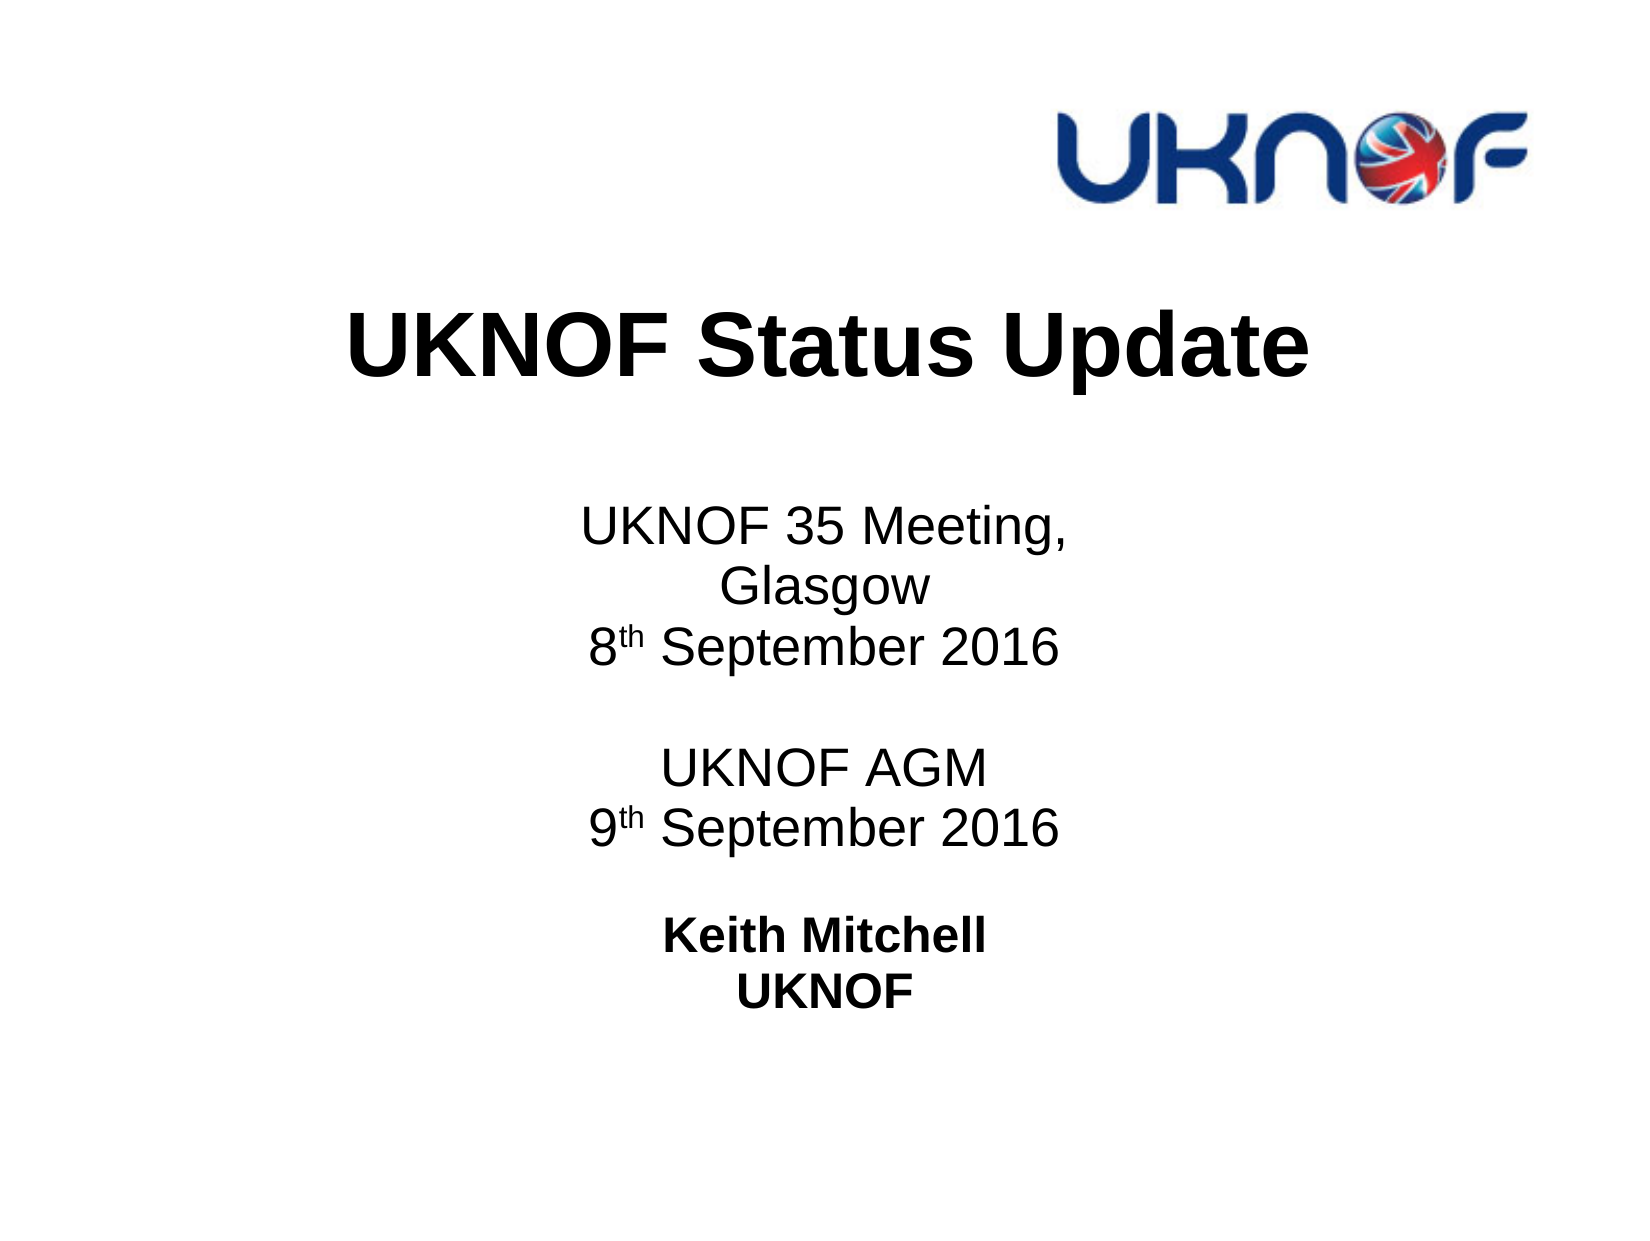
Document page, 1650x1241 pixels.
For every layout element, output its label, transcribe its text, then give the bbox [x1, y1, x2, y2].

text_box Keith Mitchell UKNOF [618, 899, 1032, 1027]
text_box UKNOF 35 Meeting, Glasgow 8th September 2016 UKNOF AGM 9th September 2016 [565, 487, 1085, 867]
picture [1050, 93, 1536, 225]
text_box UKNOF Status Update [330, 292, 1328, 404]
